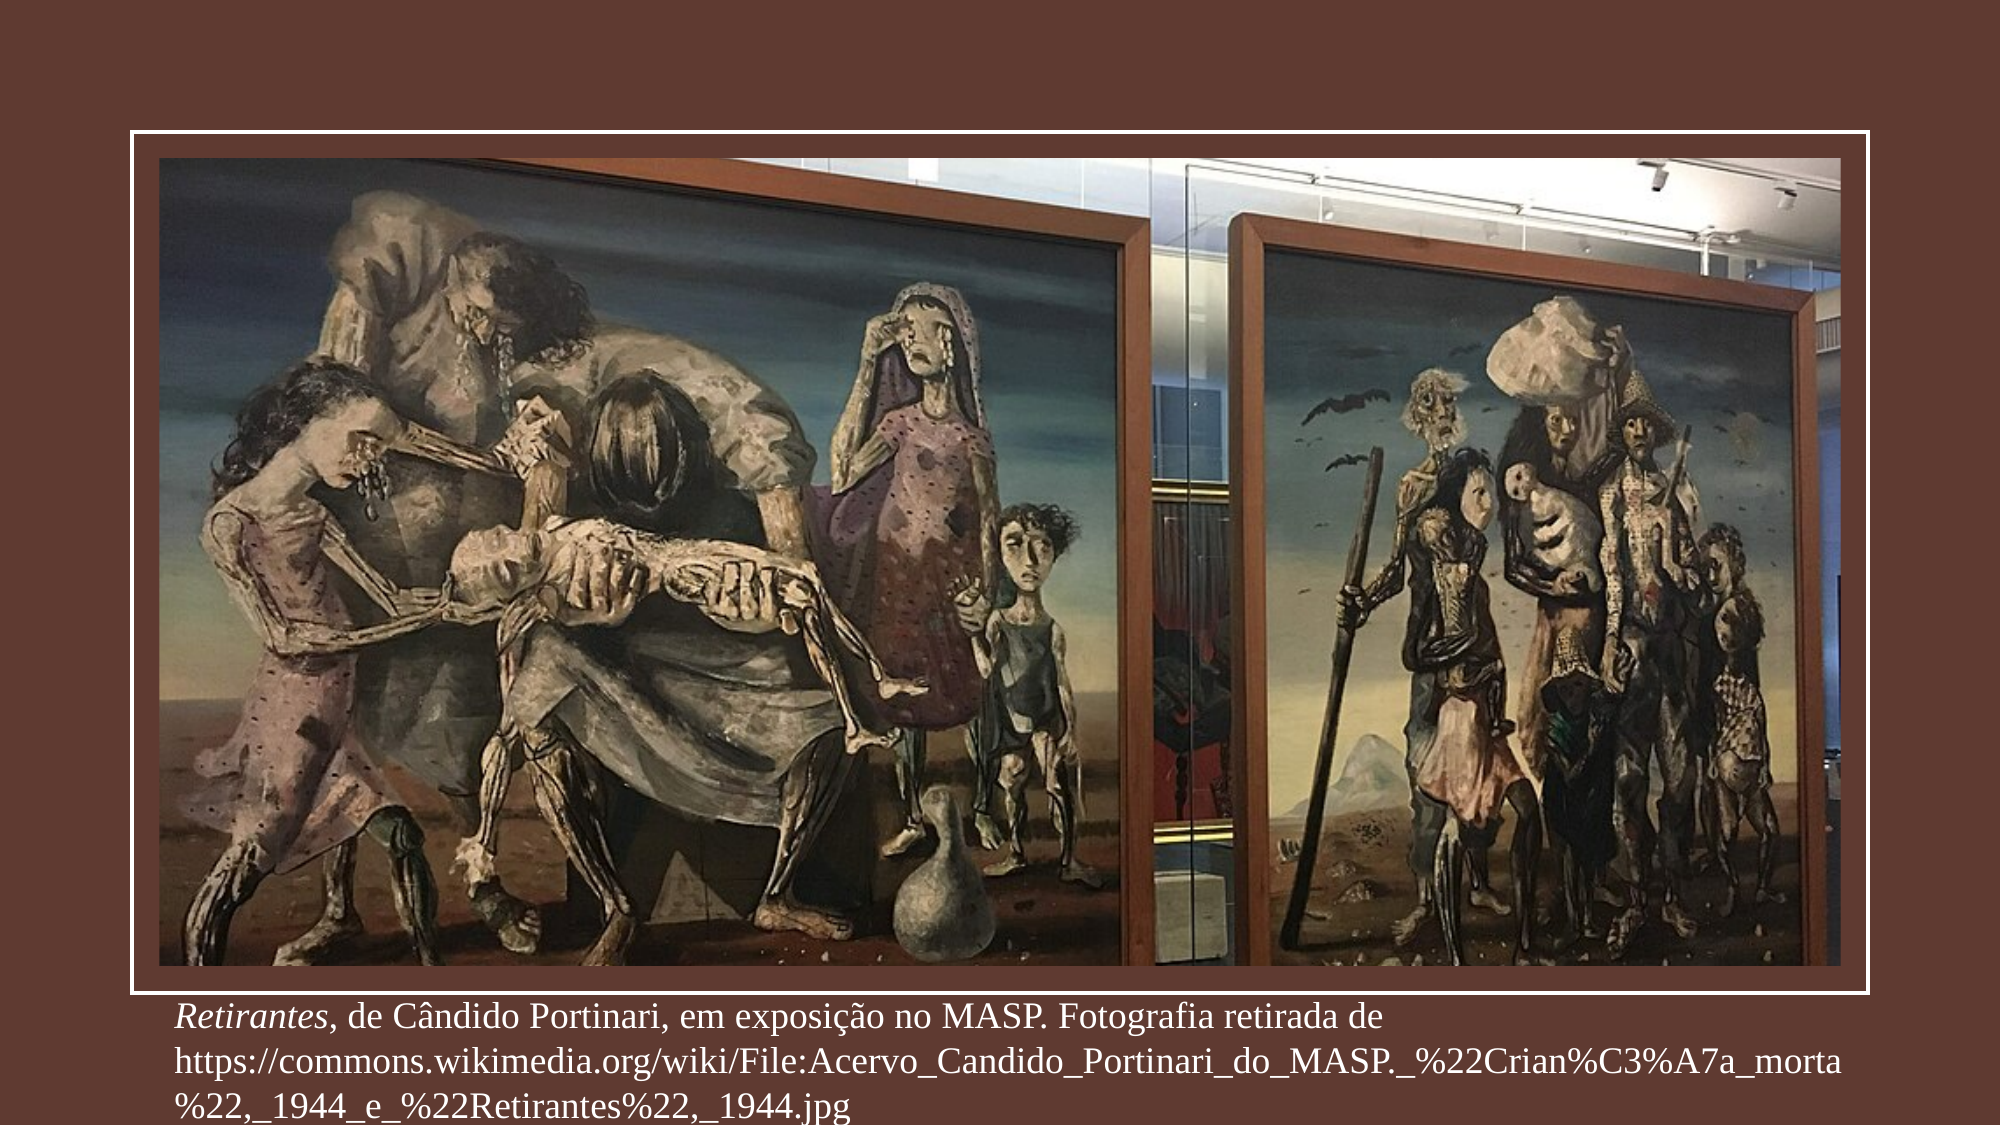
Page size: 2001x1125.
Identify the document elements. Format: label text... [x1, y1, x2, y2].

text_box [0, 0, 2000, 1125]
text_box [134, 131, 1866, 991]
picture [159, 158, 1841, 966]
text_box Retirantes, de Cândido Portinari, em exposição no MASP. Fotografia retirada de https://commons.wikimedia.org/wiki/File:Acervo_Candido_Portinari_do_MASP._%22Crian%C3%A7a_morta%22,_1944_e_%22Retirantes%22,_1944.jpg [159, 983, 1946, 1125]
